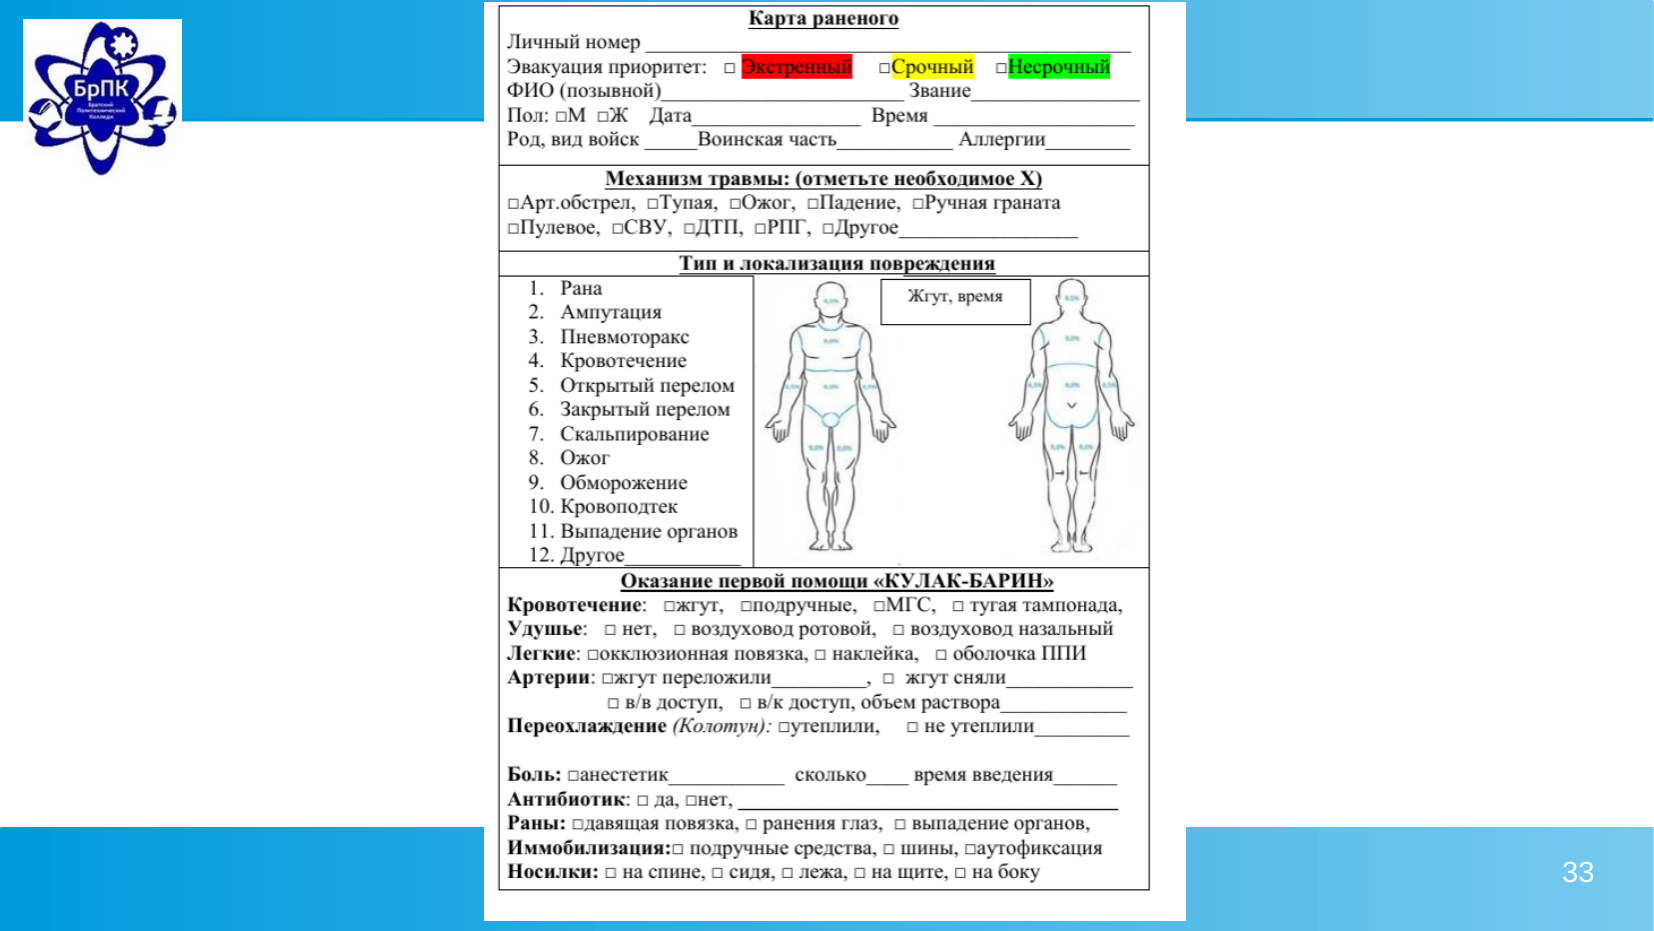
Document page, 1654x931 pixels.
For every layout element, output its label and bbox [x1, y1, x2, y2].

picture [23, 20, 182, 178]
picture [484, 2, 1186, 921]
